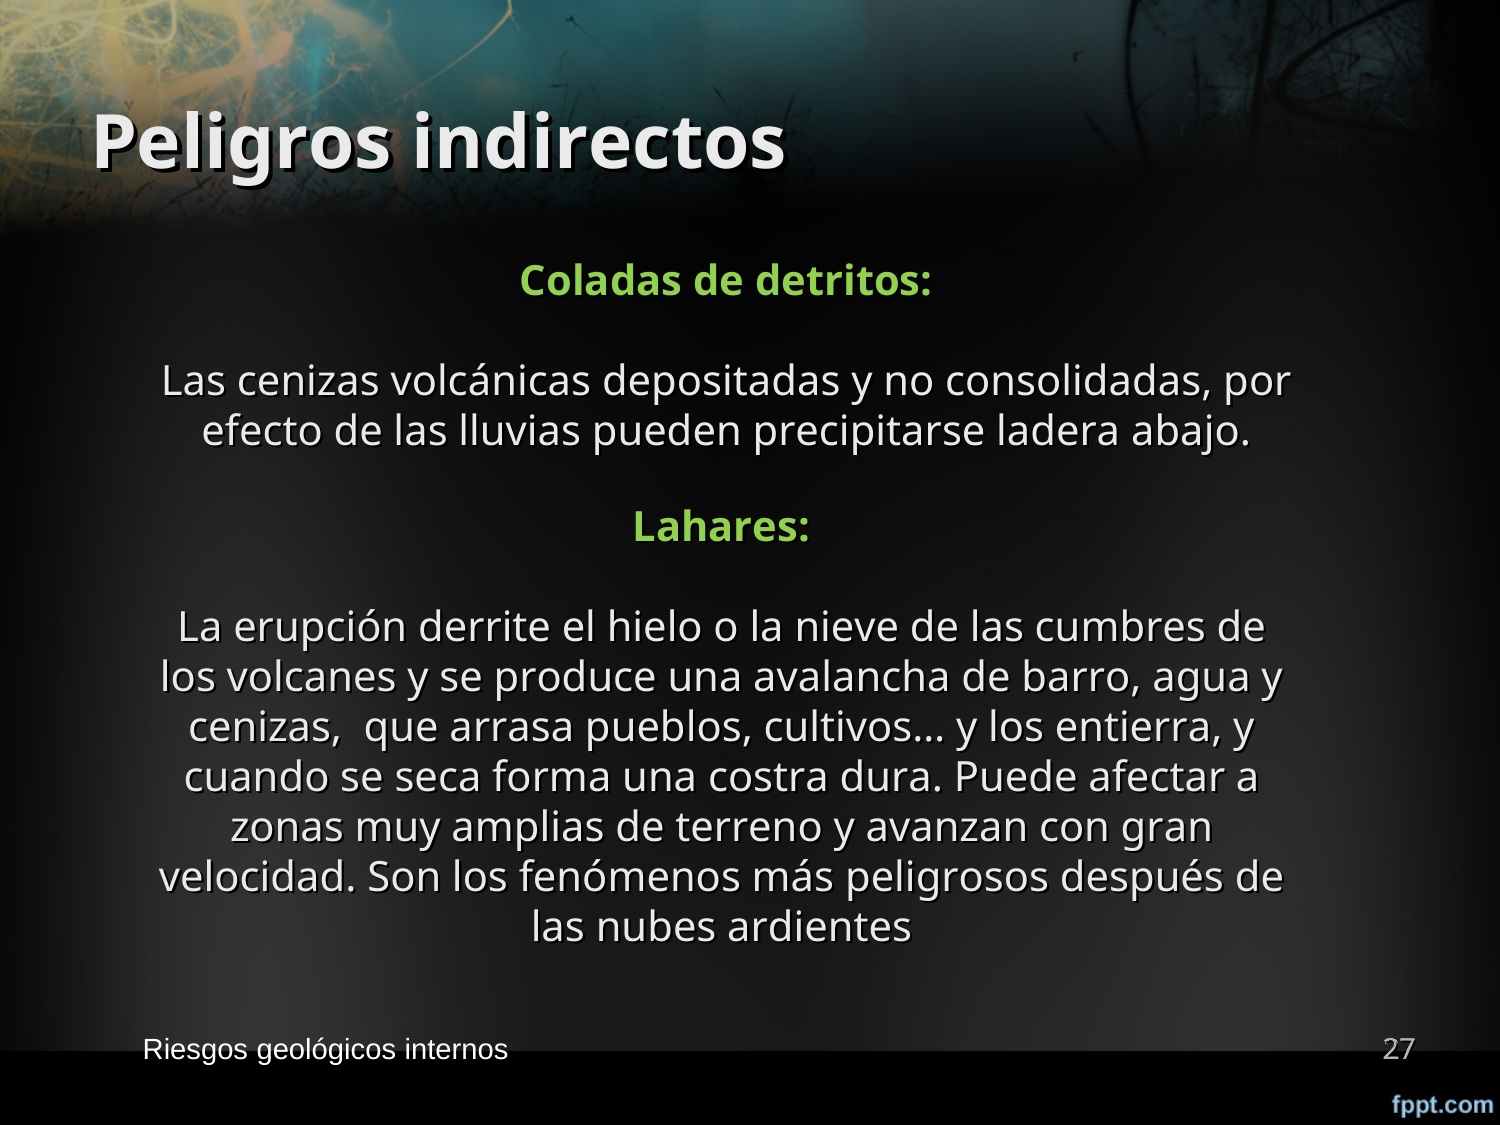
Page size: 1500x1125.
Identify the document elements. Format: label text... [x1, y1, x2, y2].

text_box Riesgos geológicos internos [88, 1023, 564, 1102]
picture [0, 0, 1500, 1125]
text_box Lahares: La erupción derrite el hielo o la nieve de las cumbres de los volcanes y se produce una avalancha de barro, agua y cenizas, que arrasa pueblos, cultivos… y los entierra, y cuando se seca forma una costra dura. Puede afectar a zonas muy amplias de terreno y avanzan con gran velocidad. Son los fenómenos más peligrosos después de las nubes ardientes [135, 491, 1308, 958]
title Peligros indirectos [75, 45, 1426, 233]
text_box Coladas de detritos: Las cenizas volcánicas depositadas y no consolidadas, por efecto de las lluvias pueden precipitarse ladera abajo. [140, 246, 1313, 462]
text_box <número> [1080, 1023, 1431, 1102]
